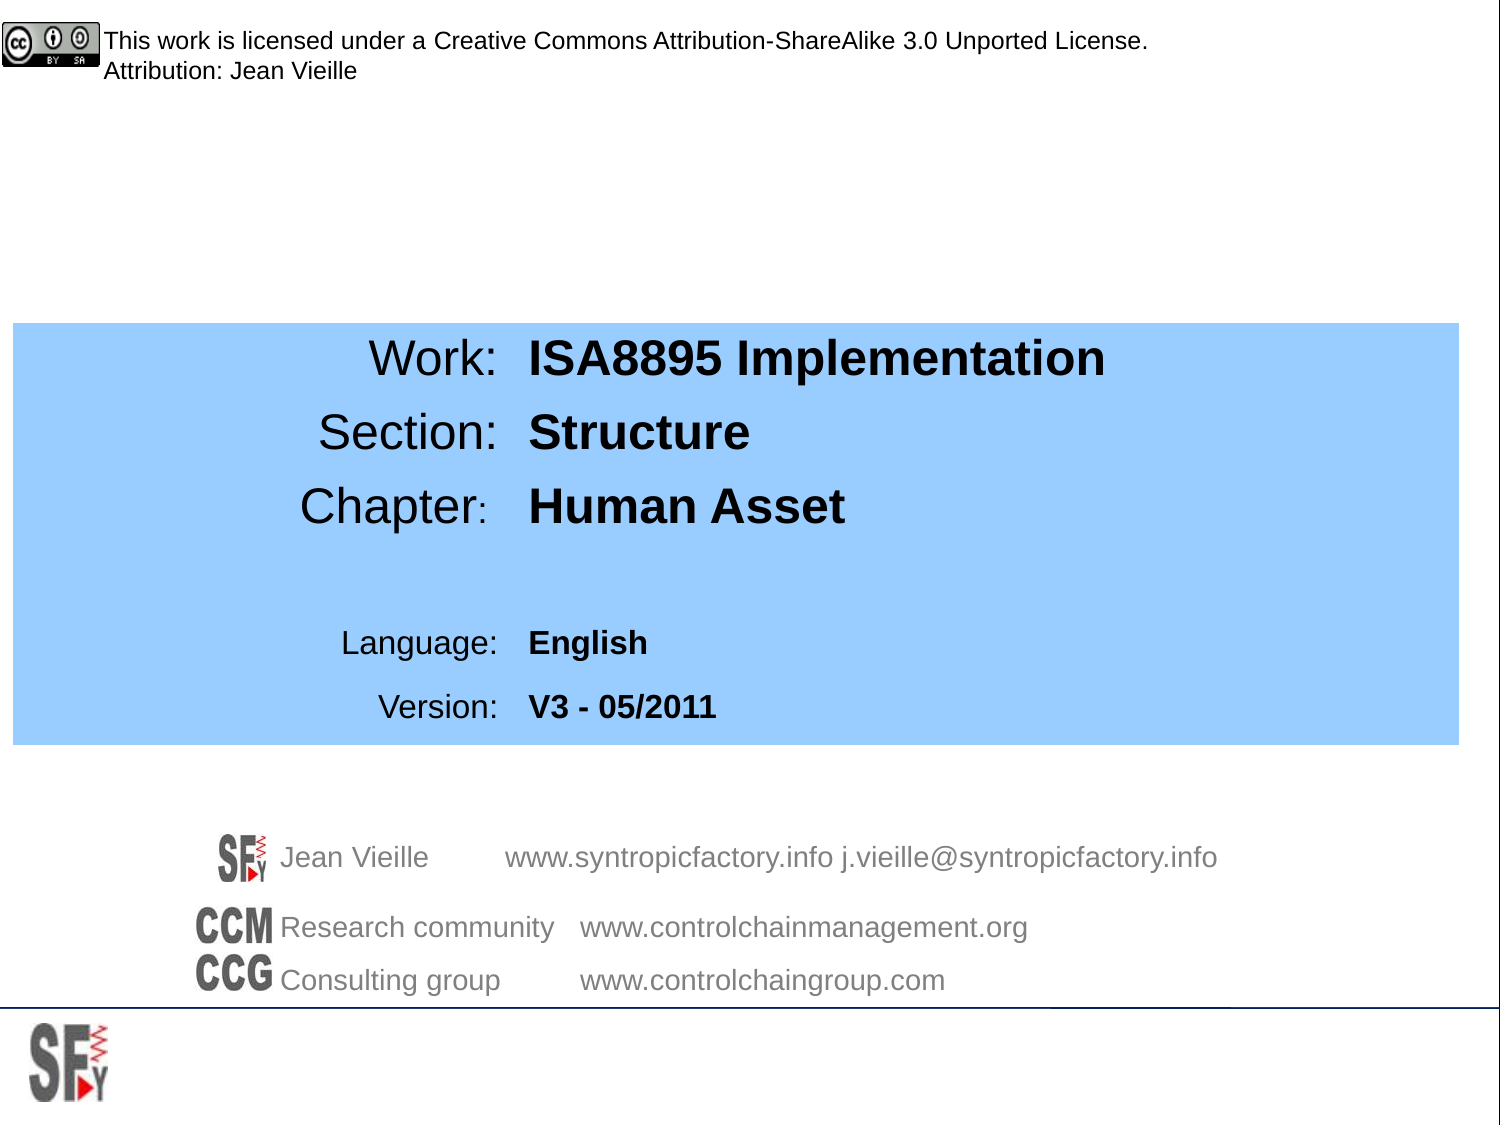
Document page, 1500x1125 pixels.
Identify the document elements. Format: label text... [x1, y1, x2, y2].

table_cell Structure [513, 397, 1459, 470]
table_cell Chapter: [13, 470, 513, 544]
table_cell [13, 544, 513, 617]
picture [218, 834, 266, 882]
table_cell Section: [13, 397, 513, 470]
table_cell Language: [13, 617, 513, 681]
table_cell Version: [13, 681, 513, 745]
table_cell Human Asset [513, 470, 1459, 544]
picture [194, 905, 273, 944]
picture [194, 952, 273, 992]
table_cell English [513, 617, 1459, 681]
table_cell [513, 544, 1459, 617]
picture [29, 1023, 108, 1102]
table_header ISA8895 Implementation [513, 323, 1459, 397]
table_cell V3 - 05/2011 [513, 681, 1459, 745]
table_header Work: [13, 323, 513, 397]
picture [2, 22, 100, 67]
